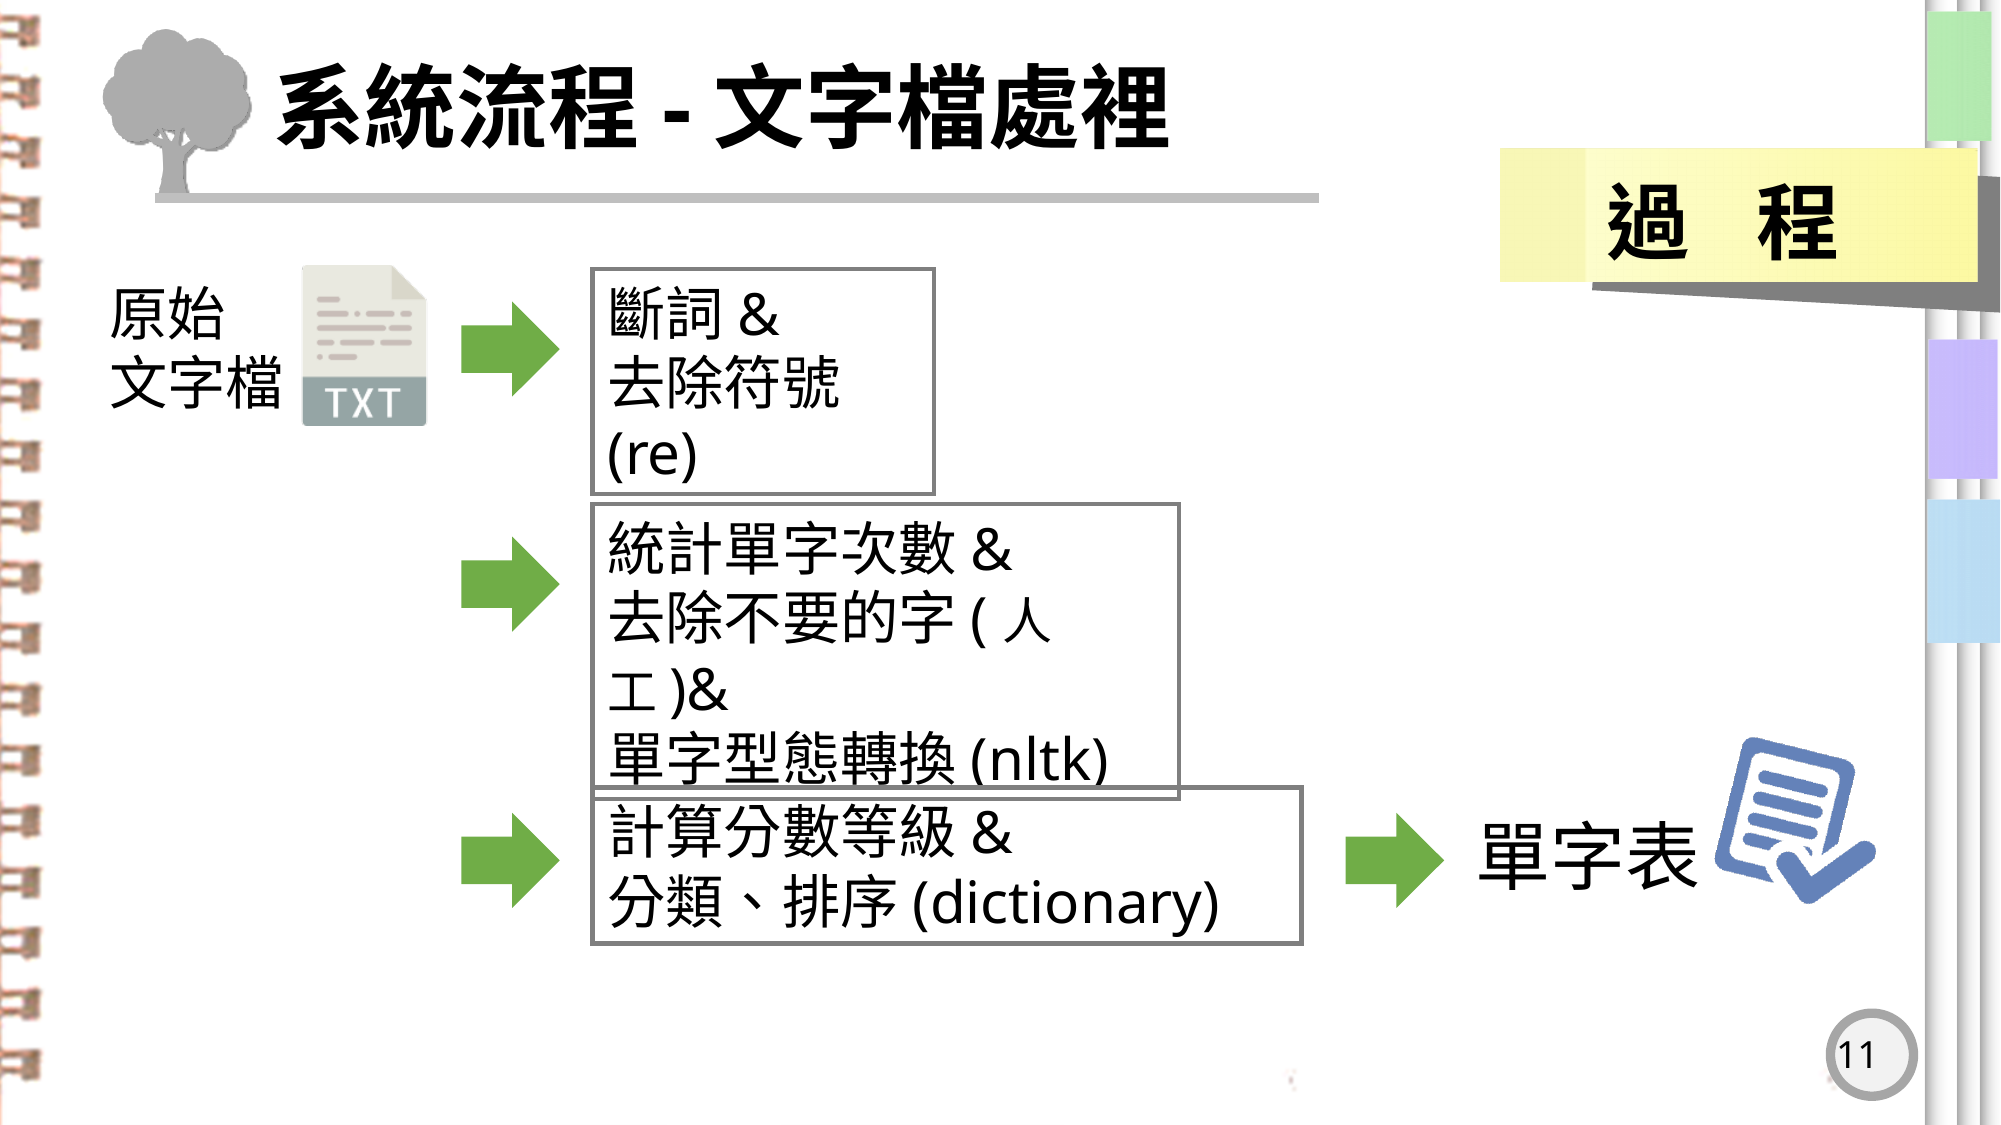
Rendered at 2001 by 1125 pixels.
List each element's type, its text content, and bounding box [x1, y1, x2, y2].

text_box 統計單字次數& 去除不要的字(人工)& 單字型態轉換(nltk) [592, 504, 1180, 732]
text_box [1345, 812, 1445, 908]
picture [284, 265, 445, 426]
title 系統流程-文字檔處裡 [258, 29, 1867, 195]
text_box [461, 812, 560, 908]
text_box 單字表 [1460, 801, 1802, 908]
text_box [461, 536, 560, 632]
text_box [461, 301, 560, 397]
text_box 計算分數等級& 分類、排序(dictionary) [592, 787, 1302, 944]
picture [1708, 731, 1896, 919]
text_box 11 [1821, 1021, 1904, 1093]
text_box 斷詞& 去除符號(re) [592, 269, 934, 426]
text_box 原始 文字檔 [94, 269, 310, 426]
